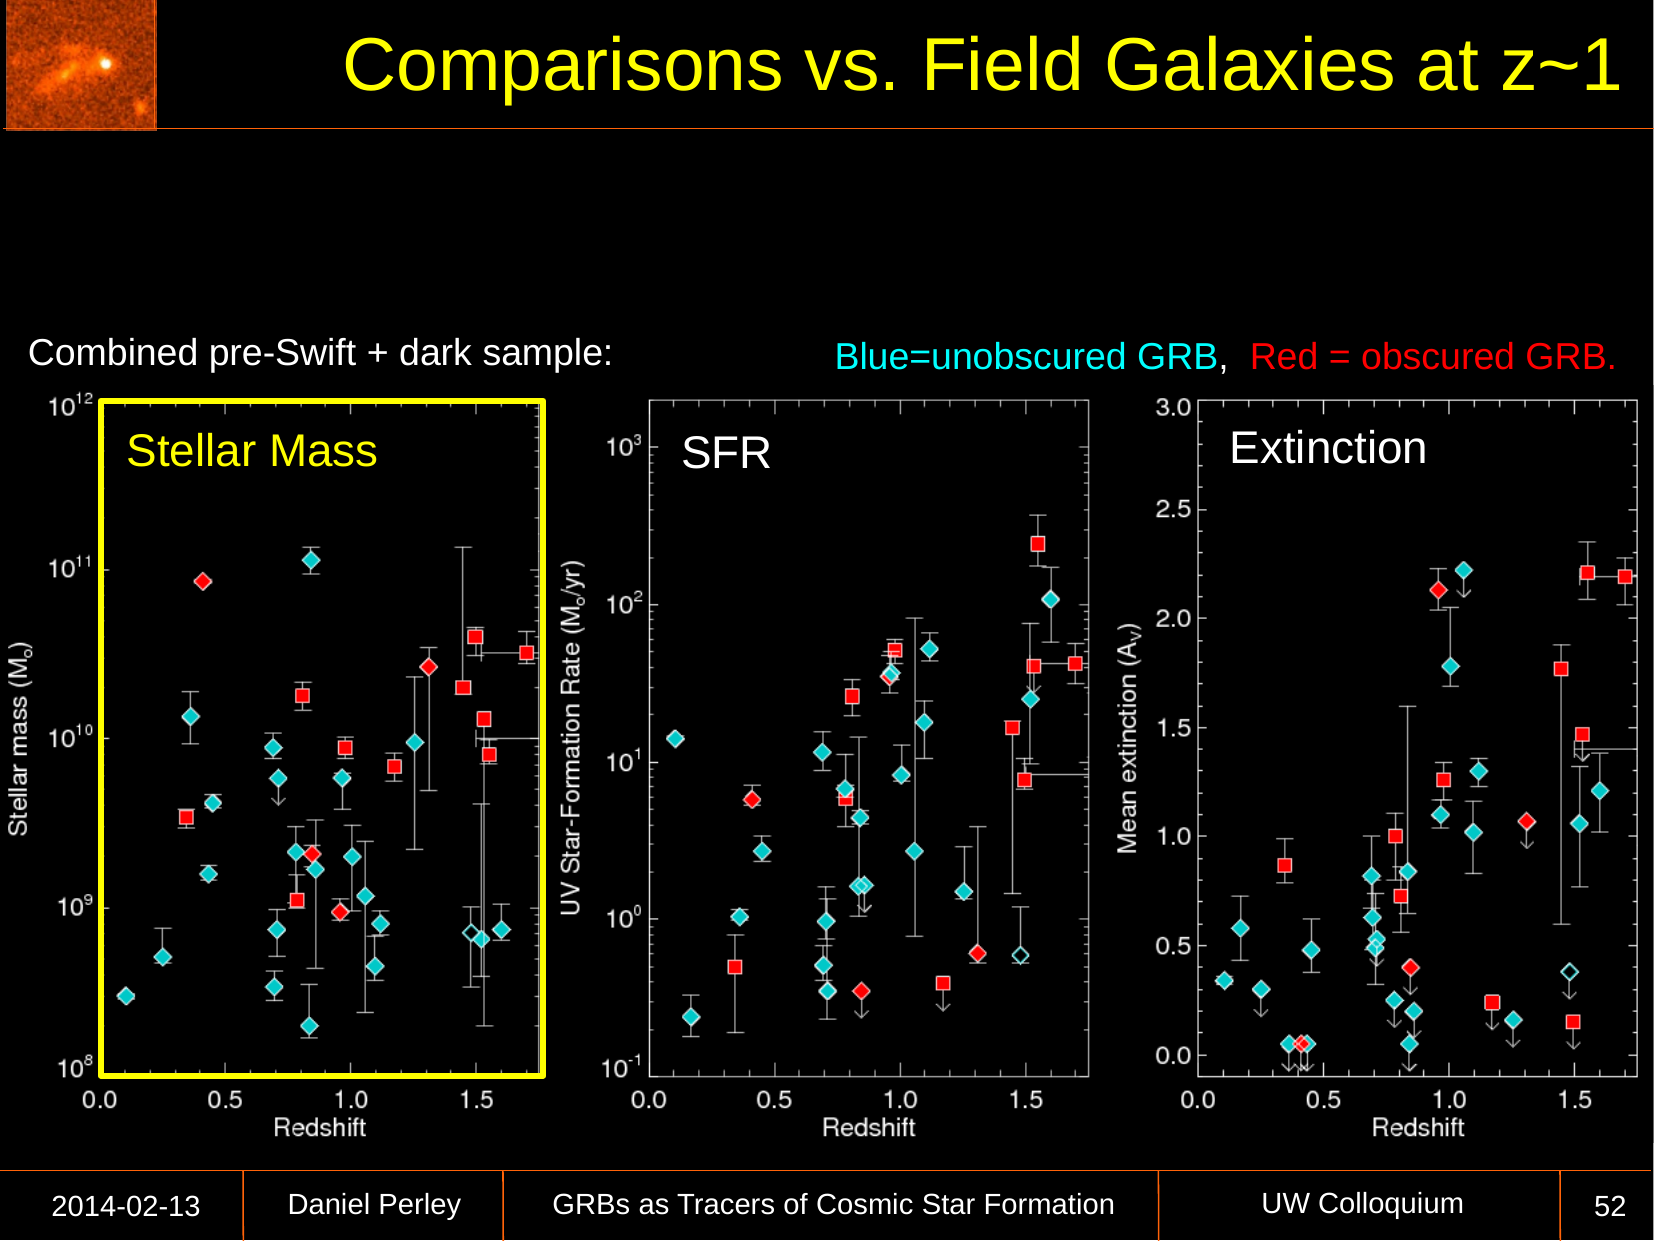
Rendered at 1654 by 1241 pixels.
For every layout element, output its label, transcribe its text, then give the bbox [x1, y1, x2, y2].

picture [0, 385, 1654, 1143]
title Comparisons vs. Field Galaxies at z~1 [187, 21, 1624, 108]
picture [7, 0, 154, 128]
text_box SFR [663, 417, 1076, 490]
text_box Stellar Mass [108, 414, 522, 487]
text_box Combined pre-Swift + dark sample: [10, 321, 723, 385]
text_box Blue=unobscured GRB, Red = obscured GRB. [726, 324, 1635, 393]
text_box Extinction [1211, 411, 1625, 484]
